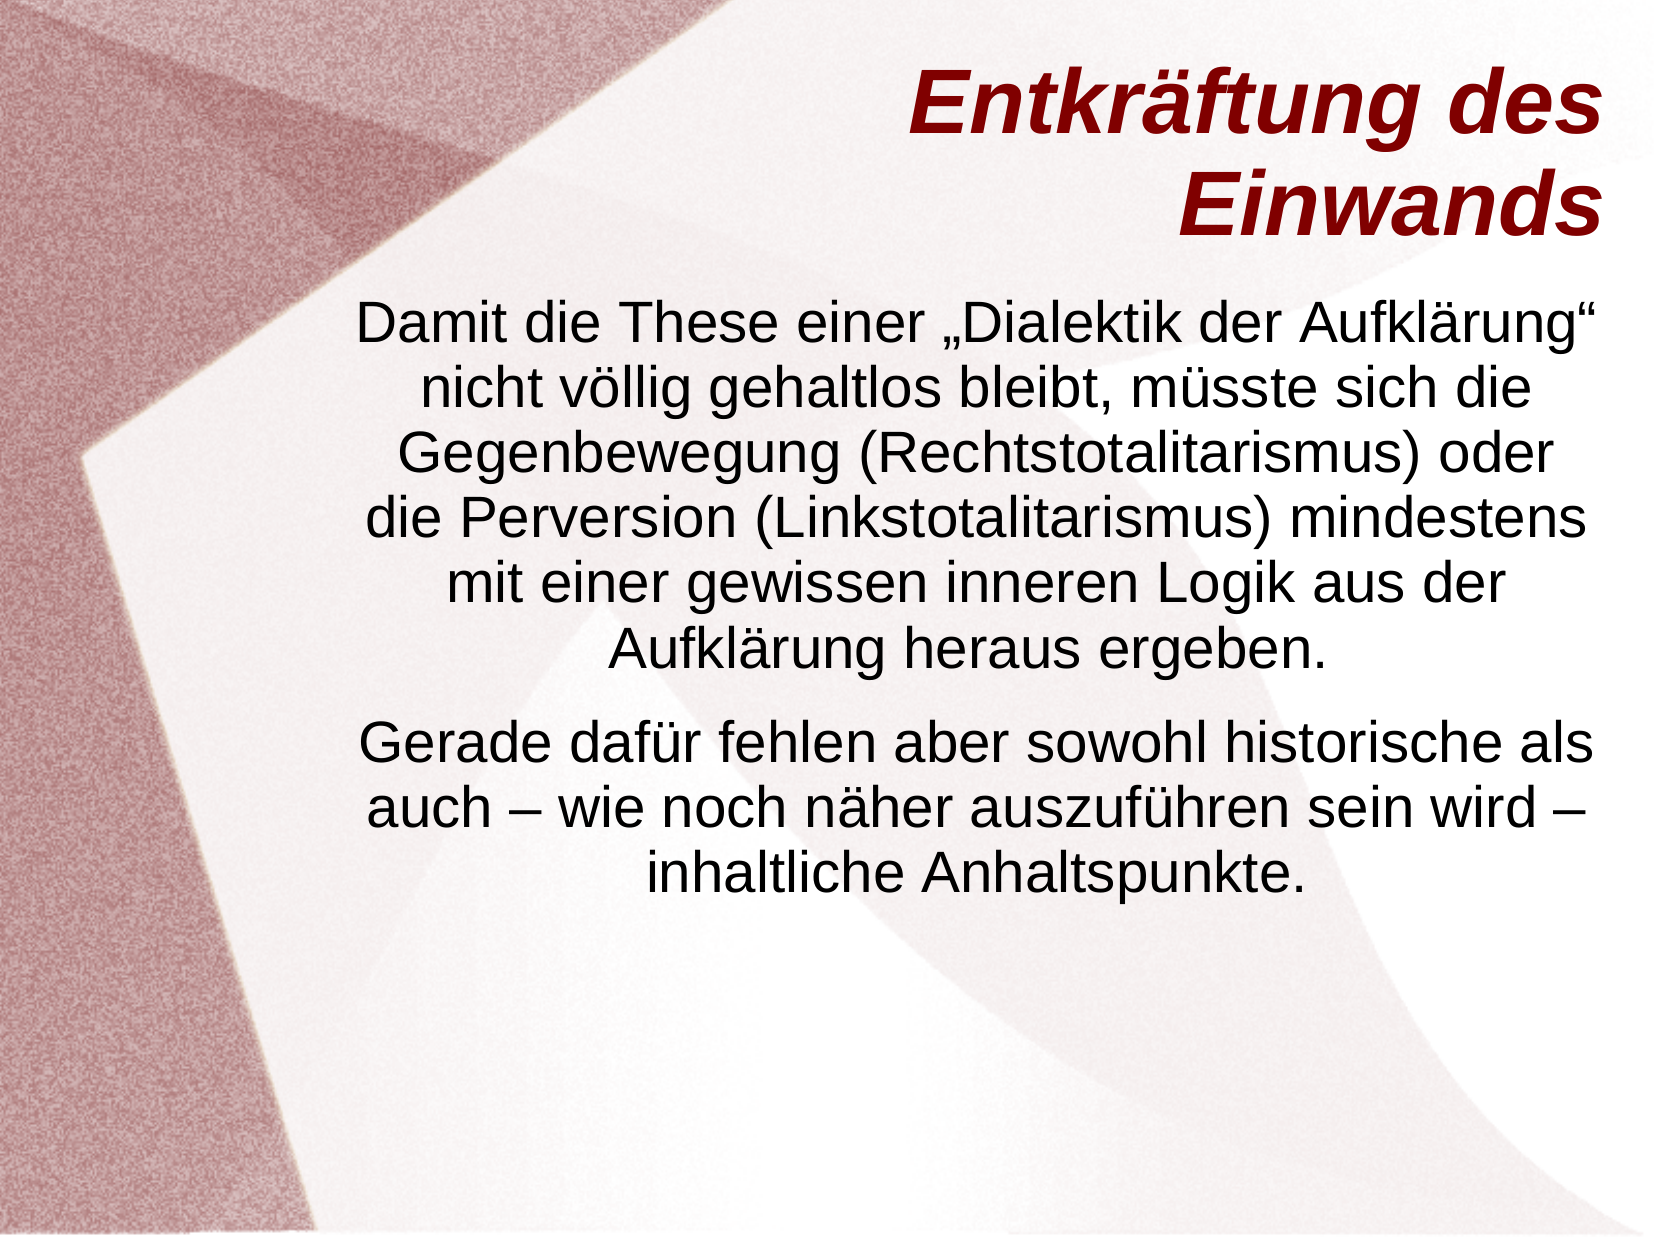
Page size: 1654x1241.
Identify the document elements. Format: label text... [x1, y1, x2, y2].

list Damit die These einer „Dialektik der Aufklärung“ nicht völlig gehaltlos bleibt, müsste sich die Gegenbewegung (Rechtstotalitarismus) oder die Perversion (Linkstotalitarismus) mindestens mit einer gewissen inneren Logik aus der Aufklärung heraus ergeben. Gerade dafür fehlen aber sowohl historische als auch – wie noch näher auszuführen sein wird – inhaltliche Anhaltspunkte. [354, 290, 1601, 905]
title Entkräftung des Einwands [596, 50, 1607, 256]
picture [0, 0, 1654, 1241]
